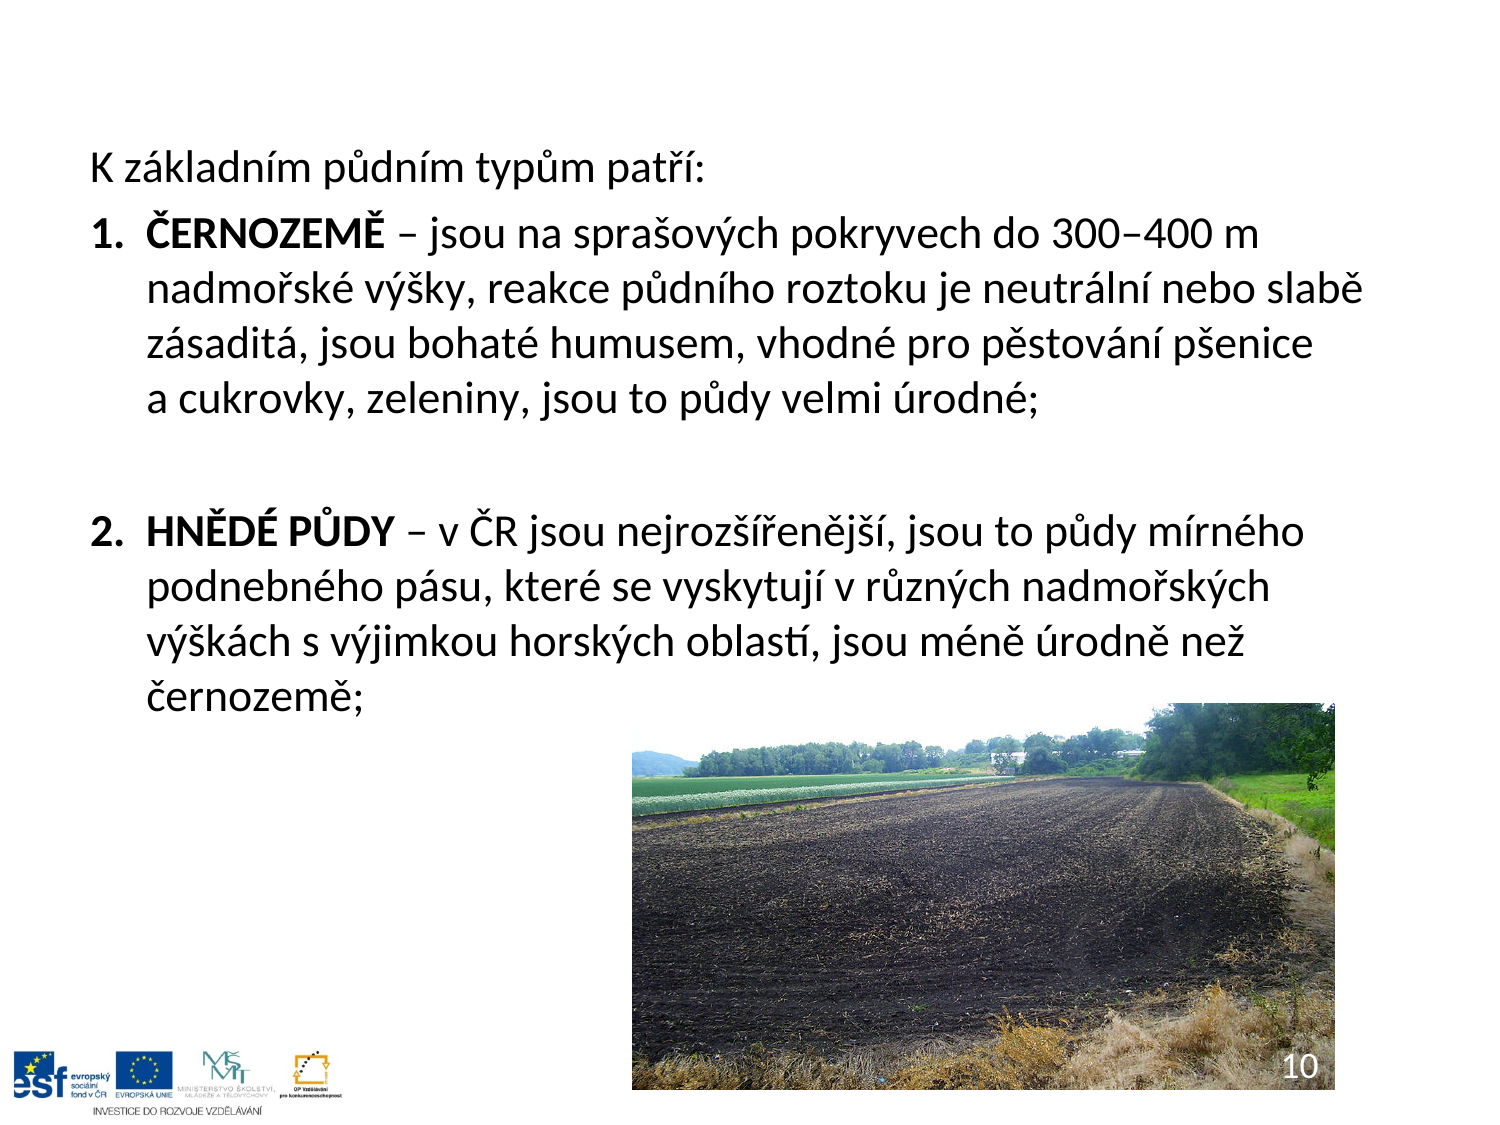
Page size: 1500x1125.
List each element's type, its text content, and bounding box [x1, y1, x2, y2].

picture [0, 1035, 351, 1125]
picture [632, 703, 1335, 1090]
list K základním půdním typům patří: ČERNOZEMĚ – jsou na sprašových pokryvech do 300–400 m nadmořské výšky, reakce půdního roztoku je neutrální nebo slabě zásaditá, jsou bohaté humusem, vhodné pro pěstování pšenice a cukrovky, zeleniny, jsou to půdy velmi úrodné; HNĚDÉ PŮDY – v ČR jsou nejrozšířenější, jsou to půdy mírného podnebného pásu, které se vyskytují v různých nadmořských výškách s výjimkou horských oblastí, jsou méně úrodně než černozemě; [75, 128, 1426, 945]
text_box 10 [1265, 1033, 1353, 1094]
